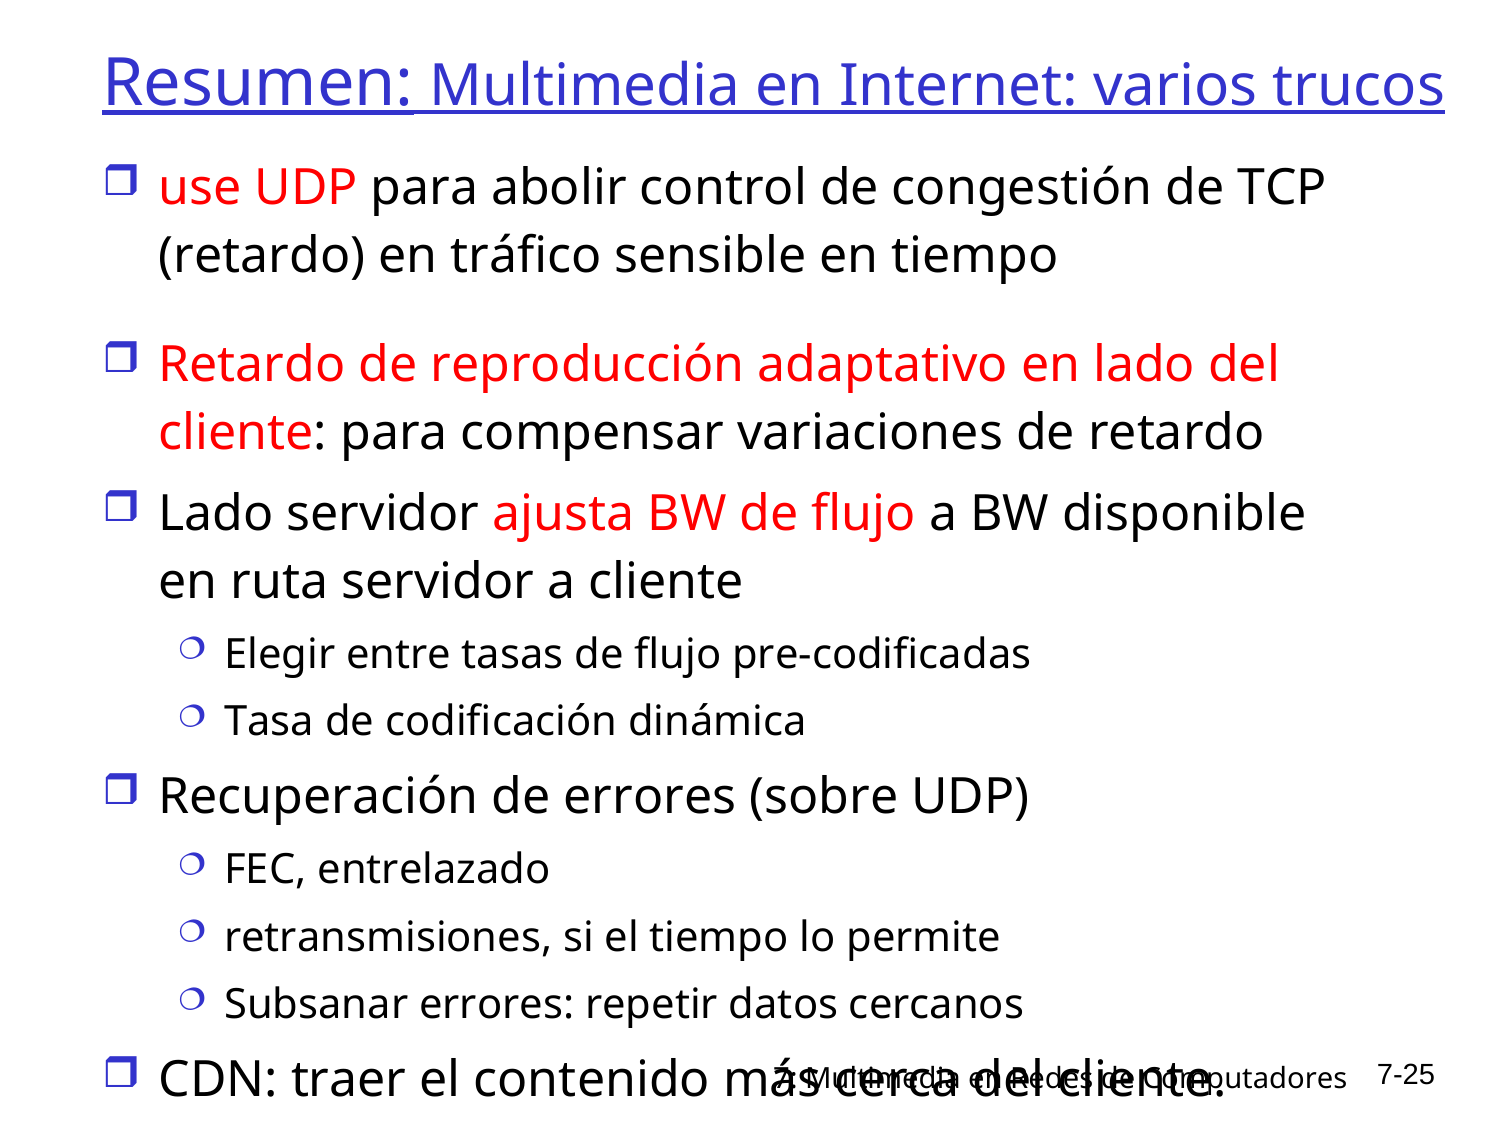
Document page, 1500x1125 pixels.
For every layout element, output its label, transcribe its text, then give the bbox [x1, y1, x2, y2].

list use UDP para abolir control de congestión de TCP (retardo) en tráfico sensible en tiempo Retardo de reproducción adaptativo en lado del cliente: para compensar variaciones de retardo Lado servidor ajusta BW de flujo a BW disponible en ruta servidor a cliente Elegir entre tasas de flujo pre-codificadas Tasa de codificación dinámica Recuperación de errores (sobre UDP) FEC, entrelazado retransmisiones, si el tiempo lo permite Subsanar errores: repetir datos cercanos CDN: traer el contenido más cerca del cliente. [87, 142, 1363, 1061]
title Resumen: Multimedia en Internet: varios trucos [87, 0, 1500, 161]
